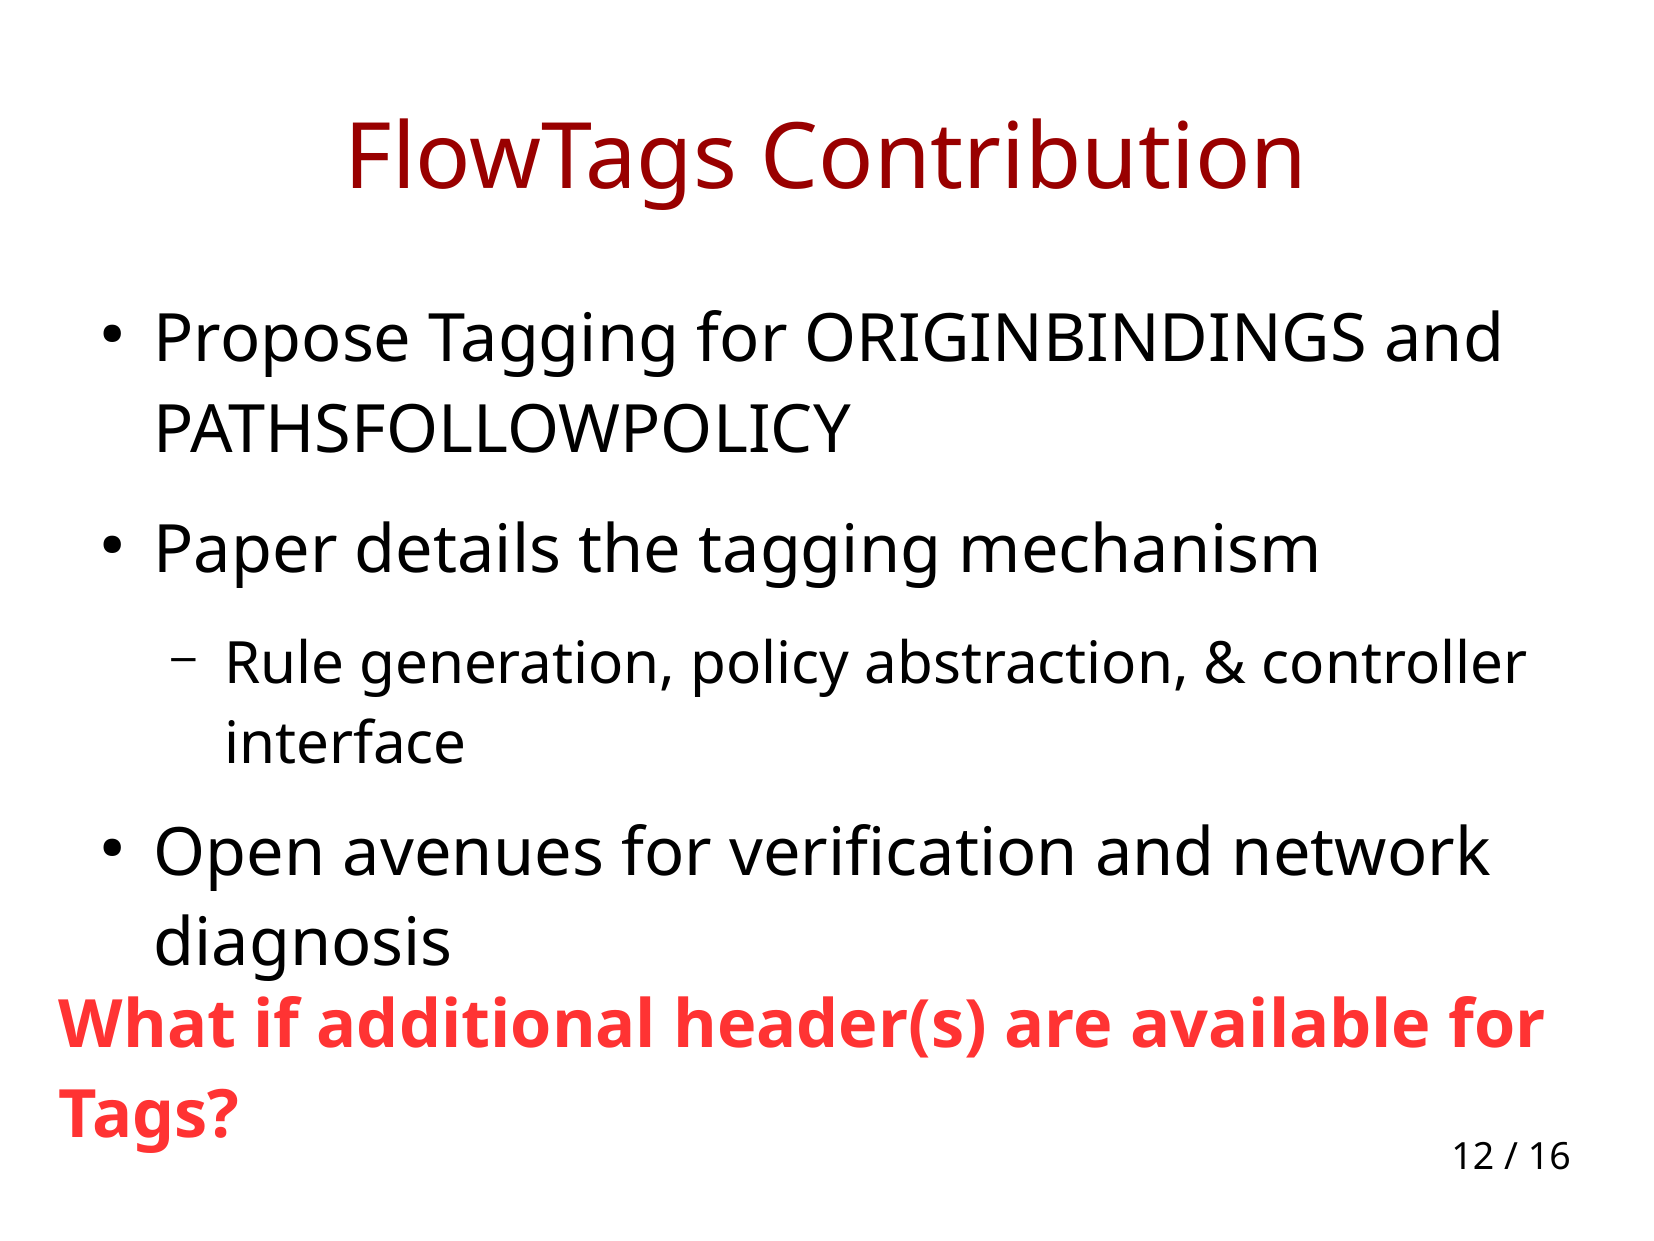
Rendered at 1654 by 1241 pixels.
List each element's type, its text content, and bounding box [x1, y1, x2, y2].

list Propose Tagging for ORIGINBINDINGS and PATHSFOLLOWPOLICY Paper details the tagging mechanism Rule generation, policy abstraction, & controller interface Open avenues for verification and network diagnosis [82, 290, 1571, 968]
title FlowTags Contribution [82, 49, 1571, 257]
text_box What if additional header(s) are available for Tags? [44, 968, 1610, 1052]
